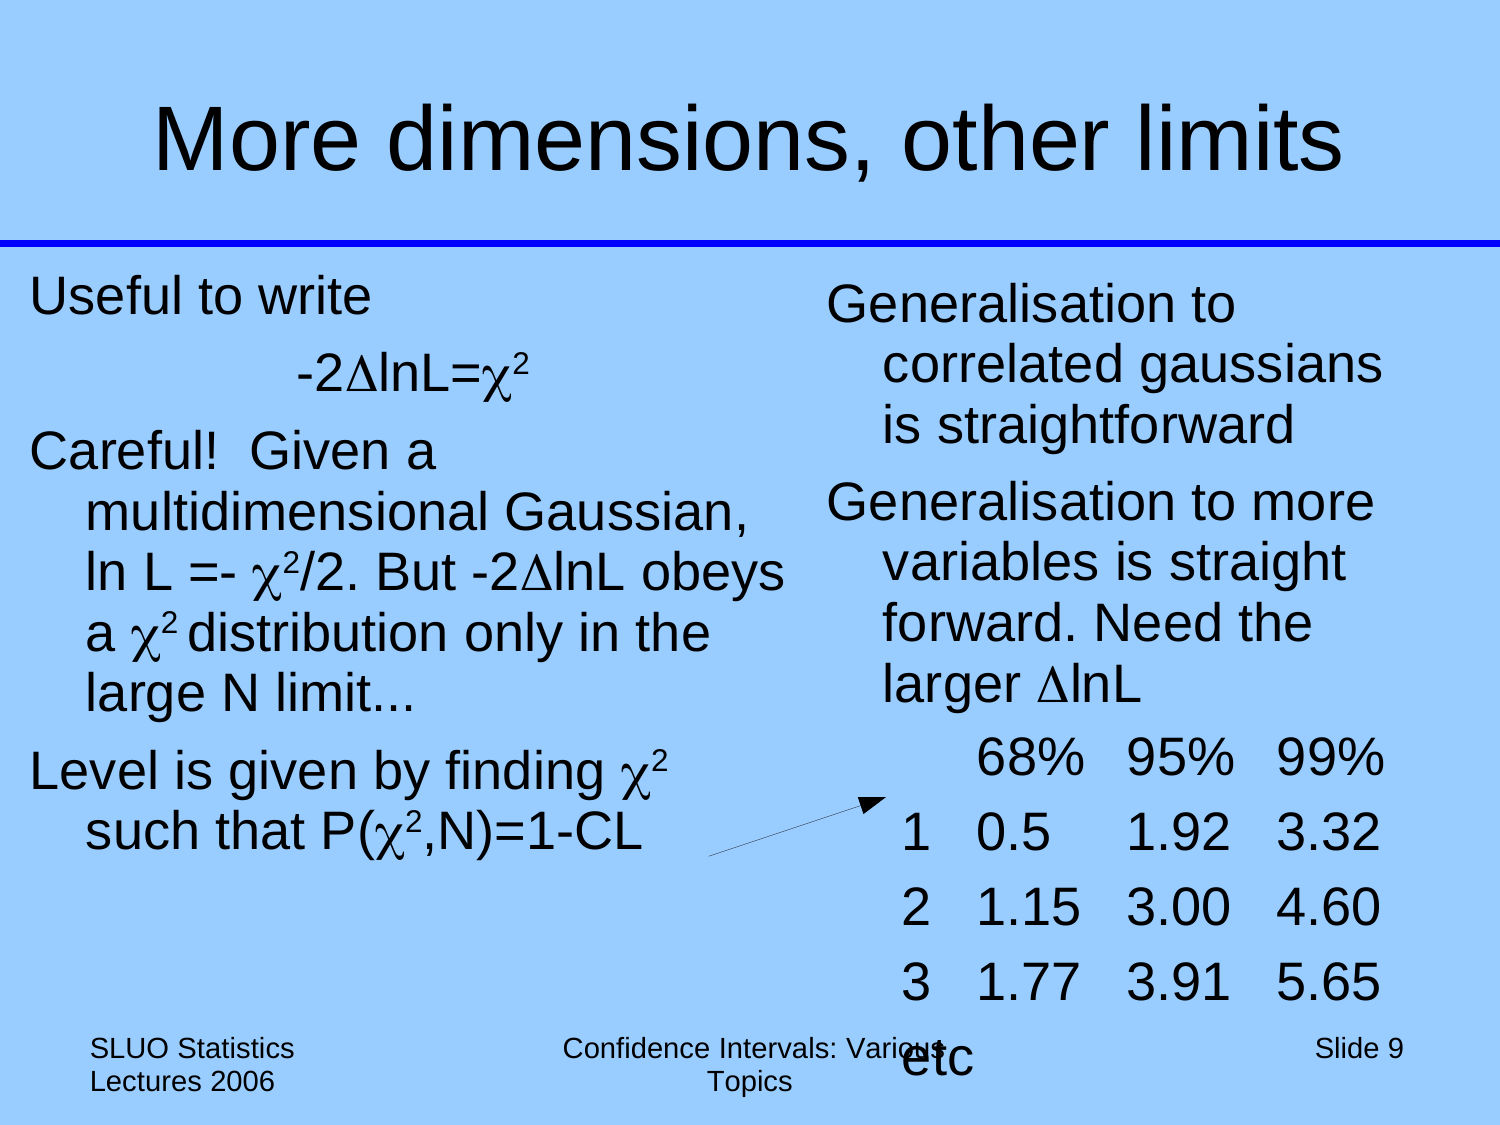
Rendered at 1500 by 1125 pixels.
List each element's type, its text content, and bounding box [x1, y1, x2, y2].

list Useful to write -2lnL=2 Careful! Given a multidimensional Gaussian, ln L =- 2/2. But -2lnL obeys a 2 distribution only in the large N limit... Level is given by finding 2 such that P(2,N)=1-CL [29, 265, 798, 1009]
list Generalisation to correlated gaussians is straightforward Generalisation to more variables is straight forward. Need the larger lnL 68% 95% 99% 1 0.5 1.92 3.32 2 1.15 3.00 4.60 3 1.77 3.91 5.65 etc [826, 273, 1418, 1093]
title More dimensions, other limits [75, 45, 1426, 233]
